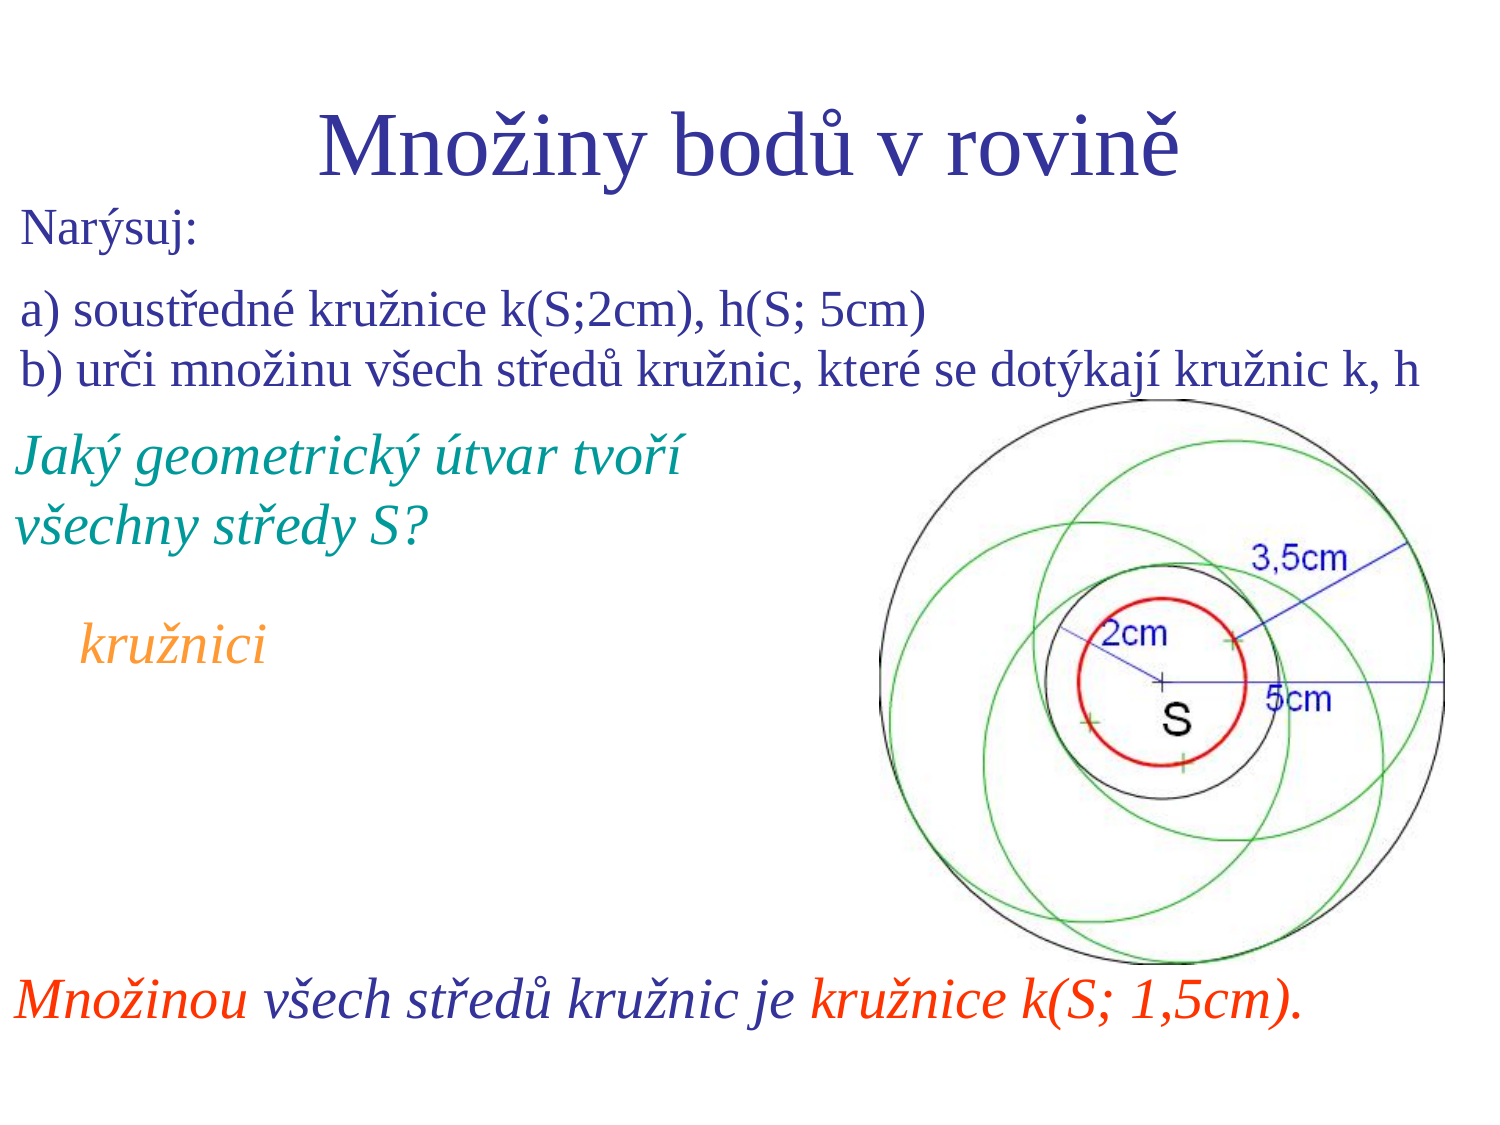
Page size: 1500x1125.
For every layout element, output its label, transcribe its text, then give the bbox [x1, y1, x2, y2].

text_box Množinou všech středů kružnic je kružnice k(S; 1,5cm). [0, 952, 1500, 1038]
text_box Jaký geometrický útvar tvoří všechny středy S? [0, 408, 774, 565]
title Množiny bodů v rovině [75, 45, 1426, 184]
picture [879, 400, 1445, 965]
text_box kružnici [64, 597, 573, 684]
text_box Narýsuj: [5, 184, 1500, 263]
text_box a) soustředné kružnice k(S;2cm), h(S; 5cm) [5, 267, 1500, 326]
text_box b) urči množinu všech středů kružnic, které se dotýkají kružnic k, h [5, 326, 1500, 405]
